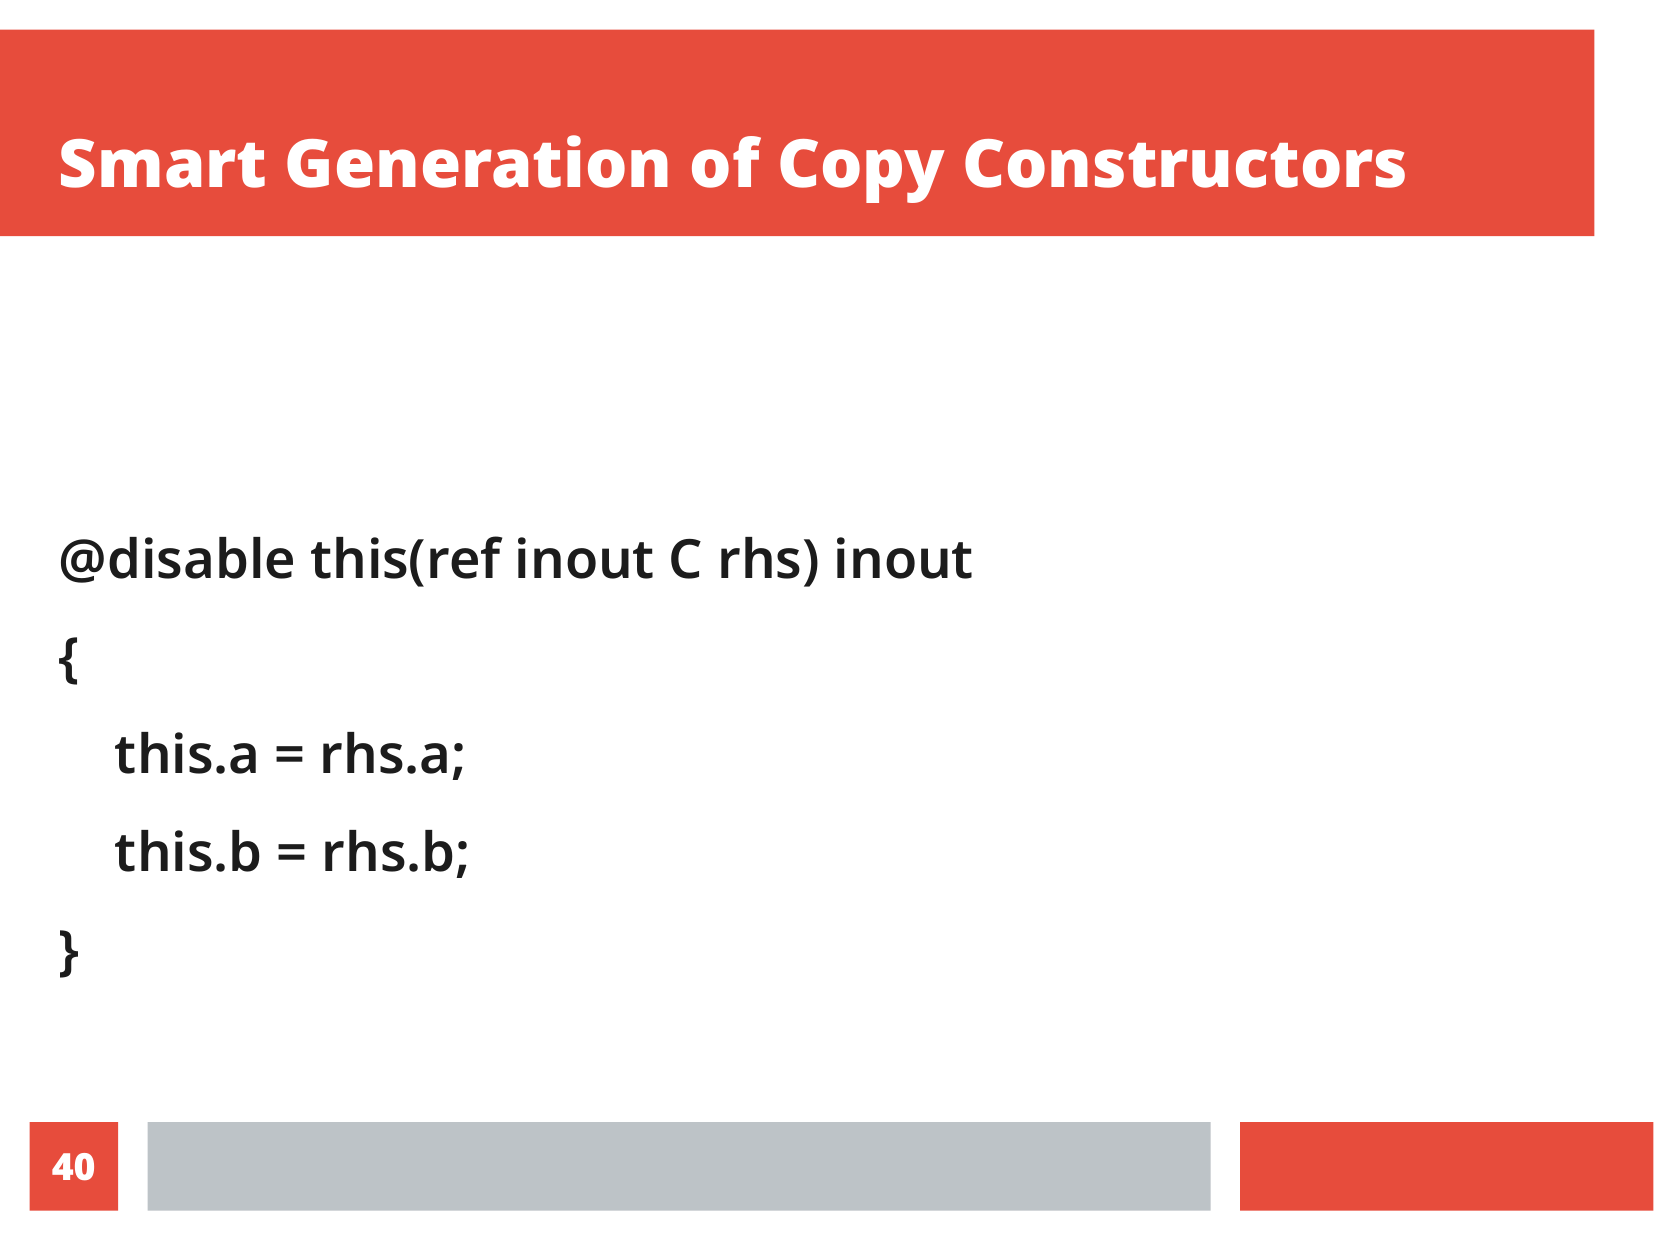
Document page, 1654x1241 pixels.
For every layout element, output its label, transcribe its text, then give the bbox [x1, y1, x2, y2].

list @disable this(ref inout C rhs) inout { this.a = rhs.a; this.b = rhs.b; } [59, 324, 1565, 1093]
title Smart Generation of Copy Constructors [59, 59, 1595, 207]
